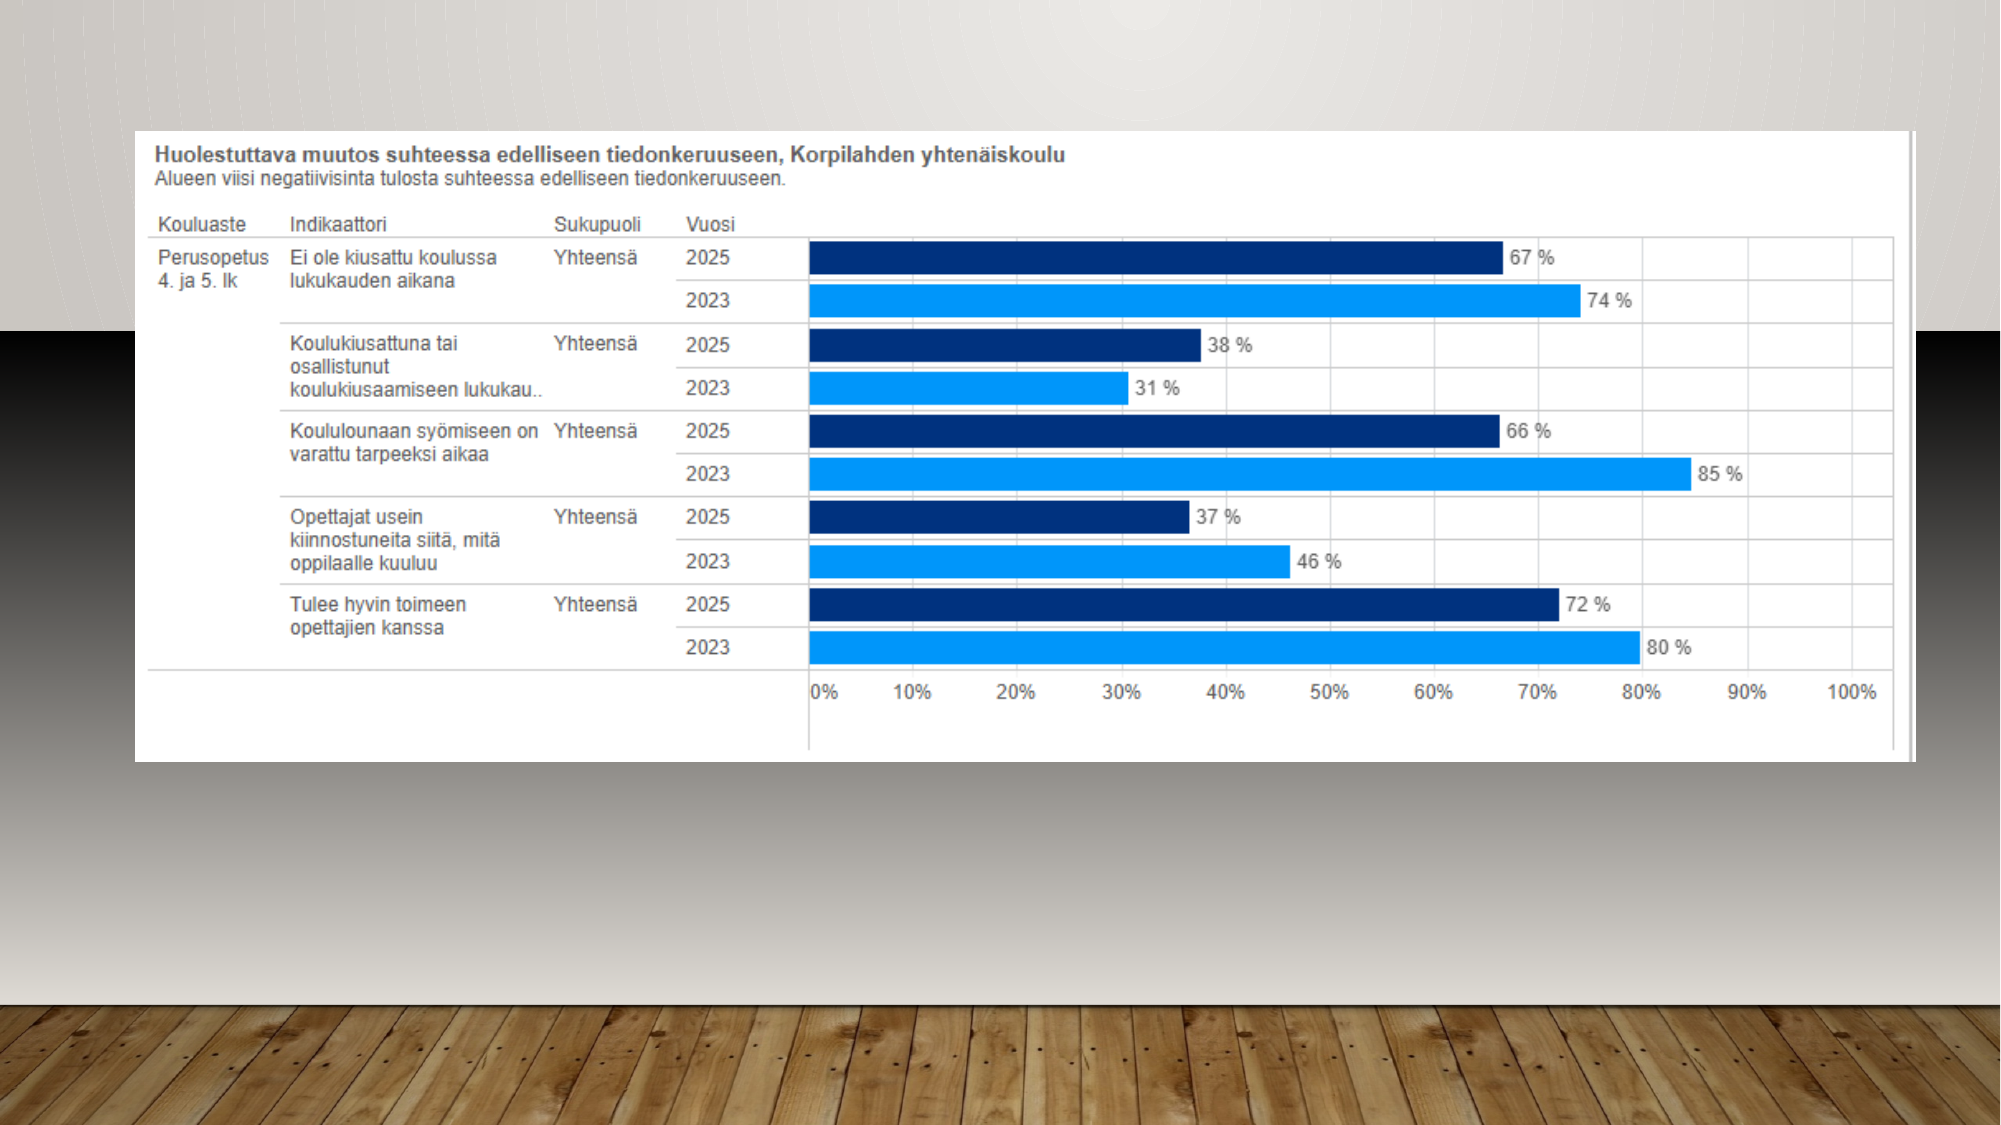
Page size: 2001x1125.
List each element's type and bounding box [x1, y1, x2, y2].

picture [135, 131, 1916, 763]
